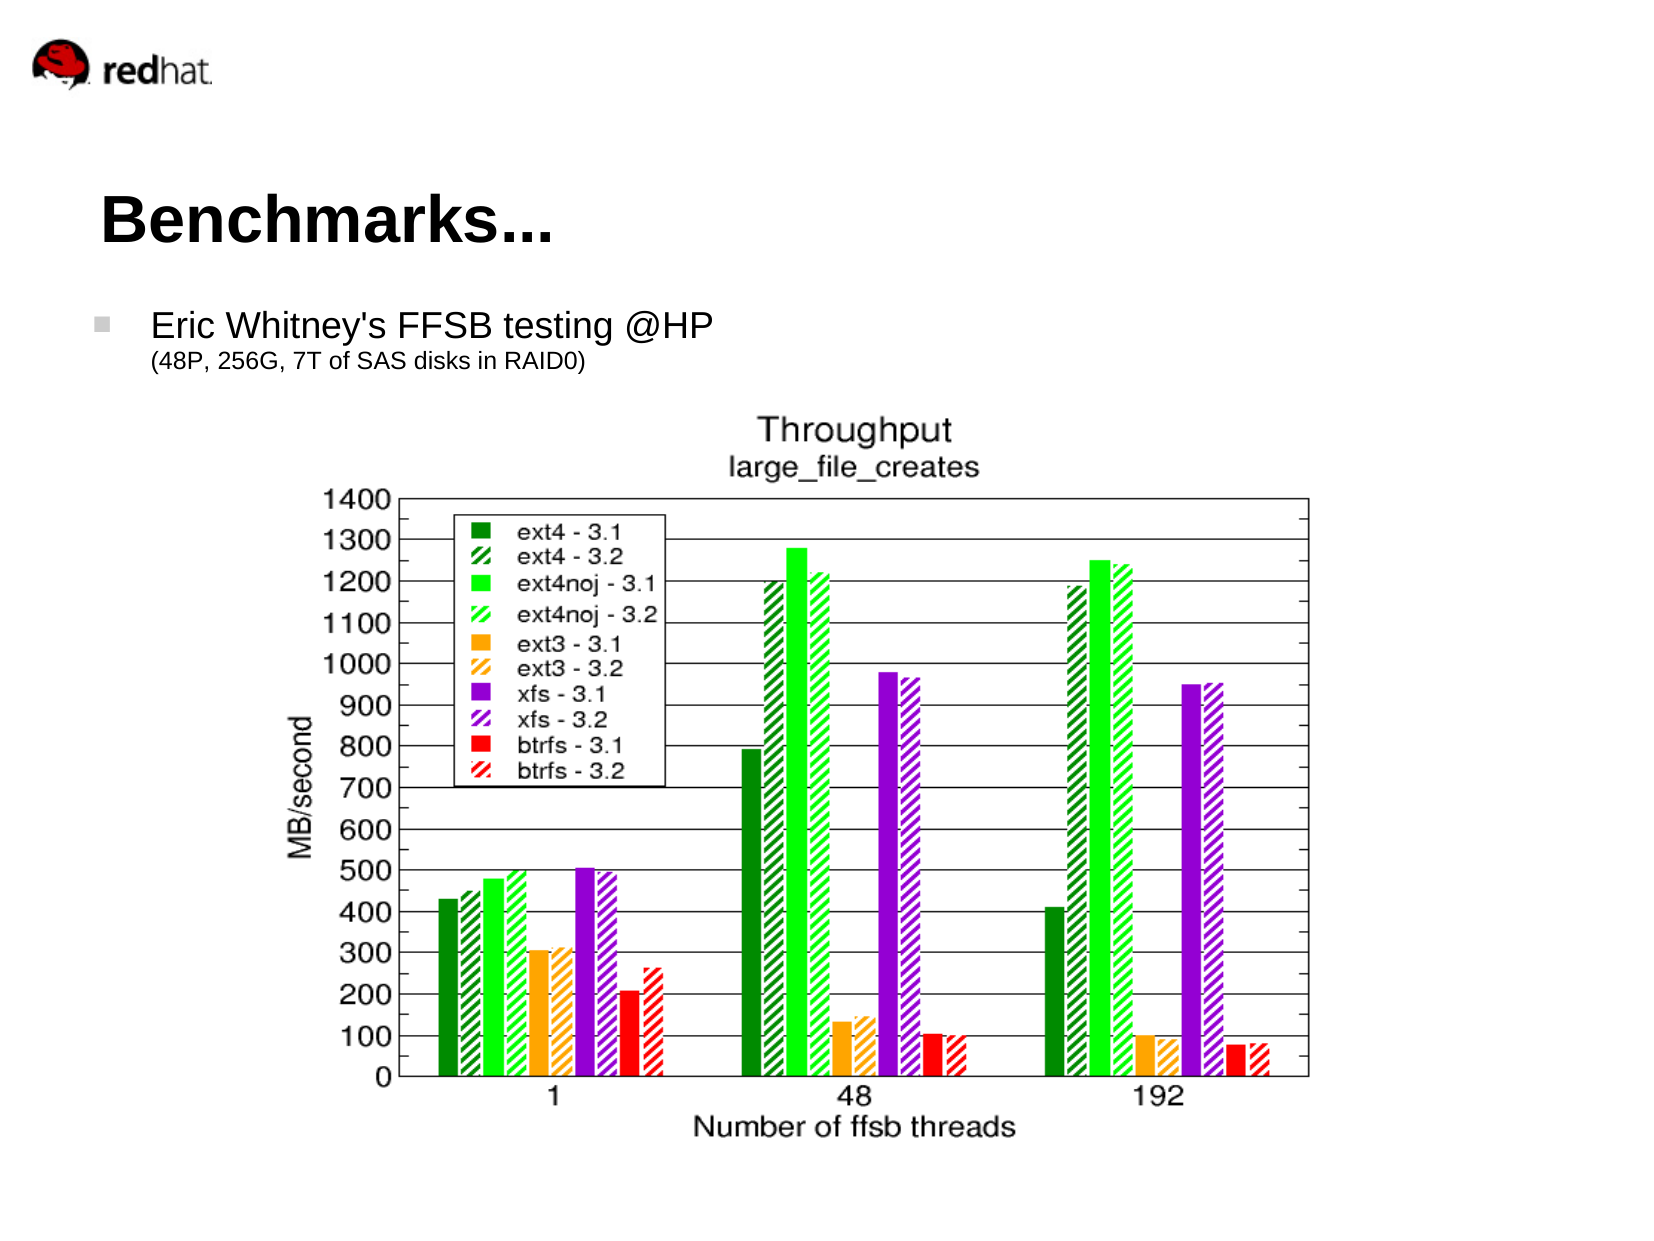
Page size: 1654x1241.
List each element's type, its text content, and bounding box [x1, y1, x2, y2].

picture [31, 37, 212, 98]
title Benchmarks... [100, 164, 1506, 275]
list Eric Whitney's FFSB testing @HP (48P, 256G, 7T of SAS disks in RAID0) [94, 304, 1500, 1174]
picture [262, 374, 1439, 1200]
